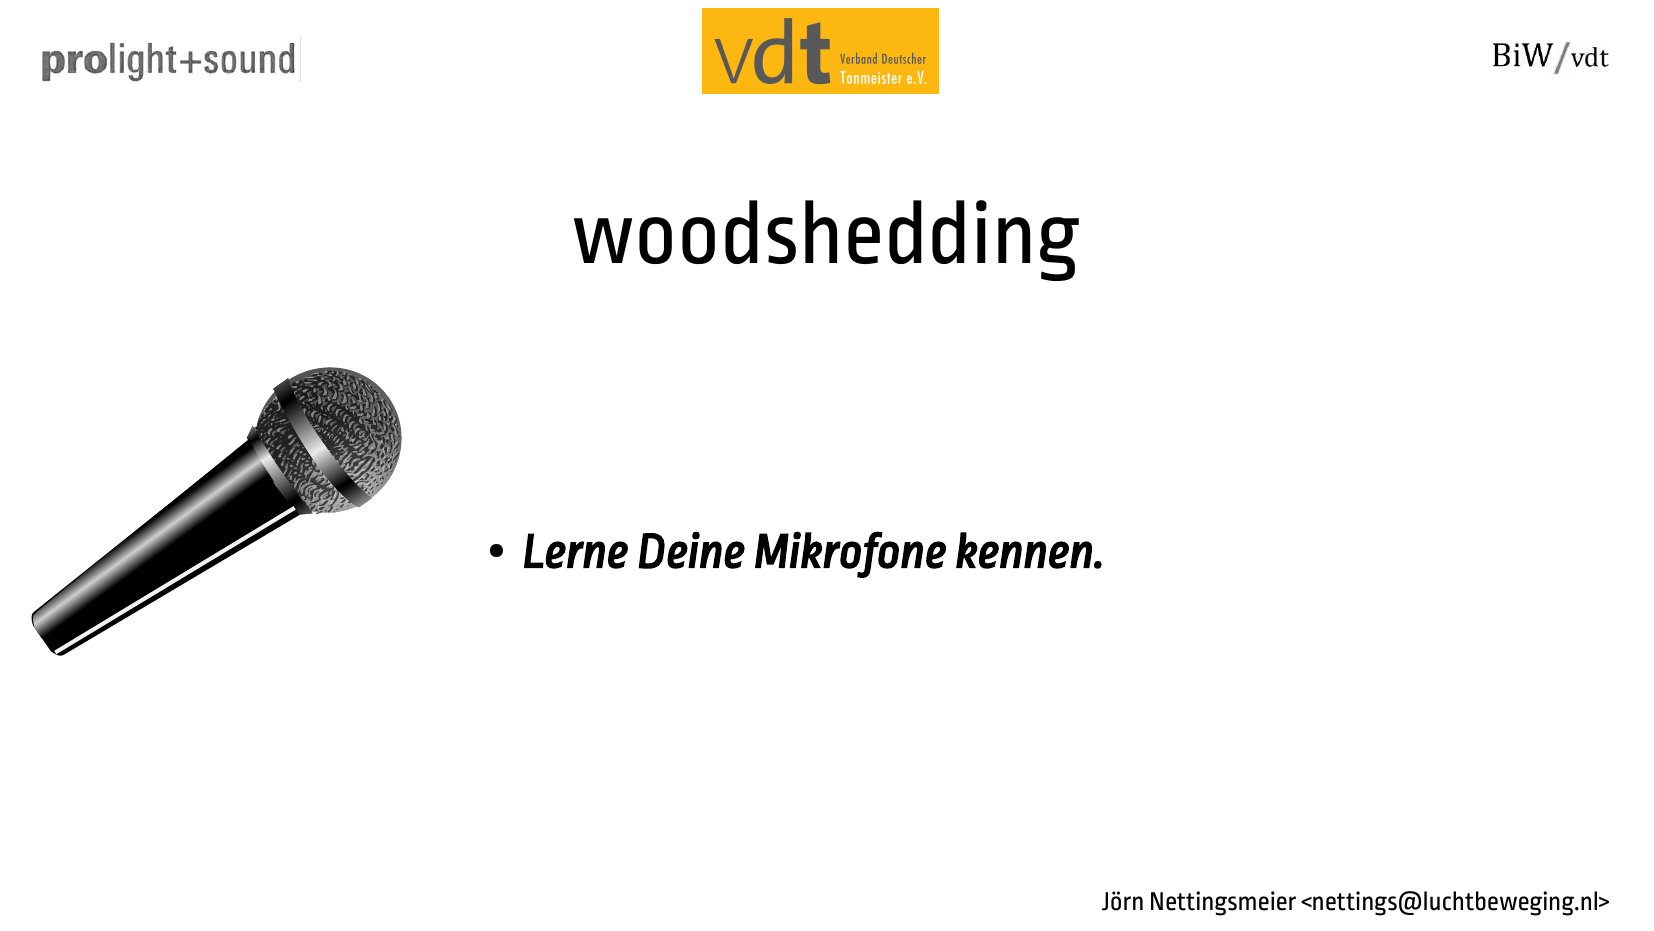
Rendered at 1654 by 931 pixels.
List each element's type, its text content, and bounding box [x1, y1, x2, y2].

picture [37, 37, 301, 82]
title woodshedding [82, 185, 1571, 285]
picture [0, 337, 431, 699]
picture [702, 8, 939, 94]
picture [1490, 39, 1613, 75]
subtitle Lerne Deine Mikrofone kennen. [487, 323, 1571, 864]
